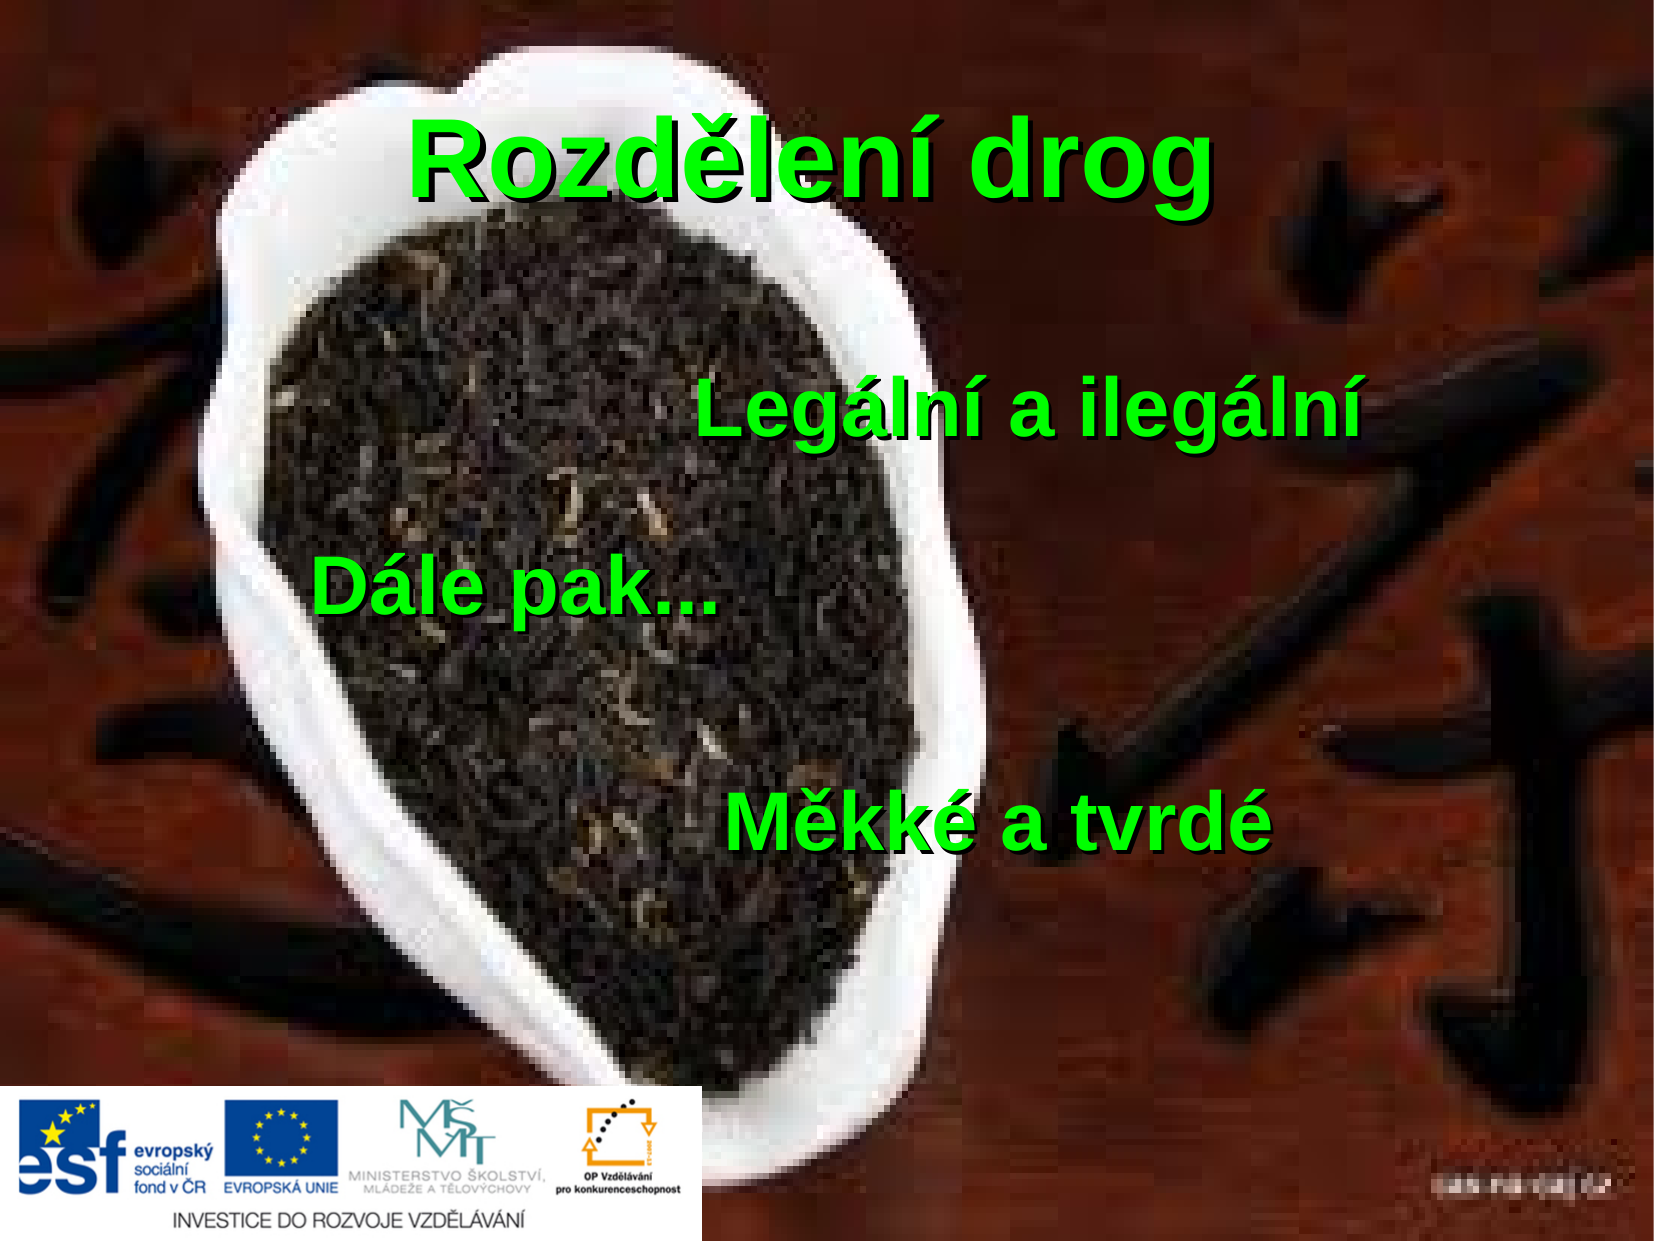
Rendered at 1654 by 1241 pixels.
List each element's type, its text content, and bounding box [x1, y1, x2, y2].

text_box Legální a ilegální [679, 354, 1418, 463]
picture [0, 1086, 702, 1241]
text_box Rozdělení drog [324, 88, 1300, 229]
text_box Dále pak... [295, 531, 1004, 640]
text_box Měkké a tvrdé [708, 767, 1329, 876]
